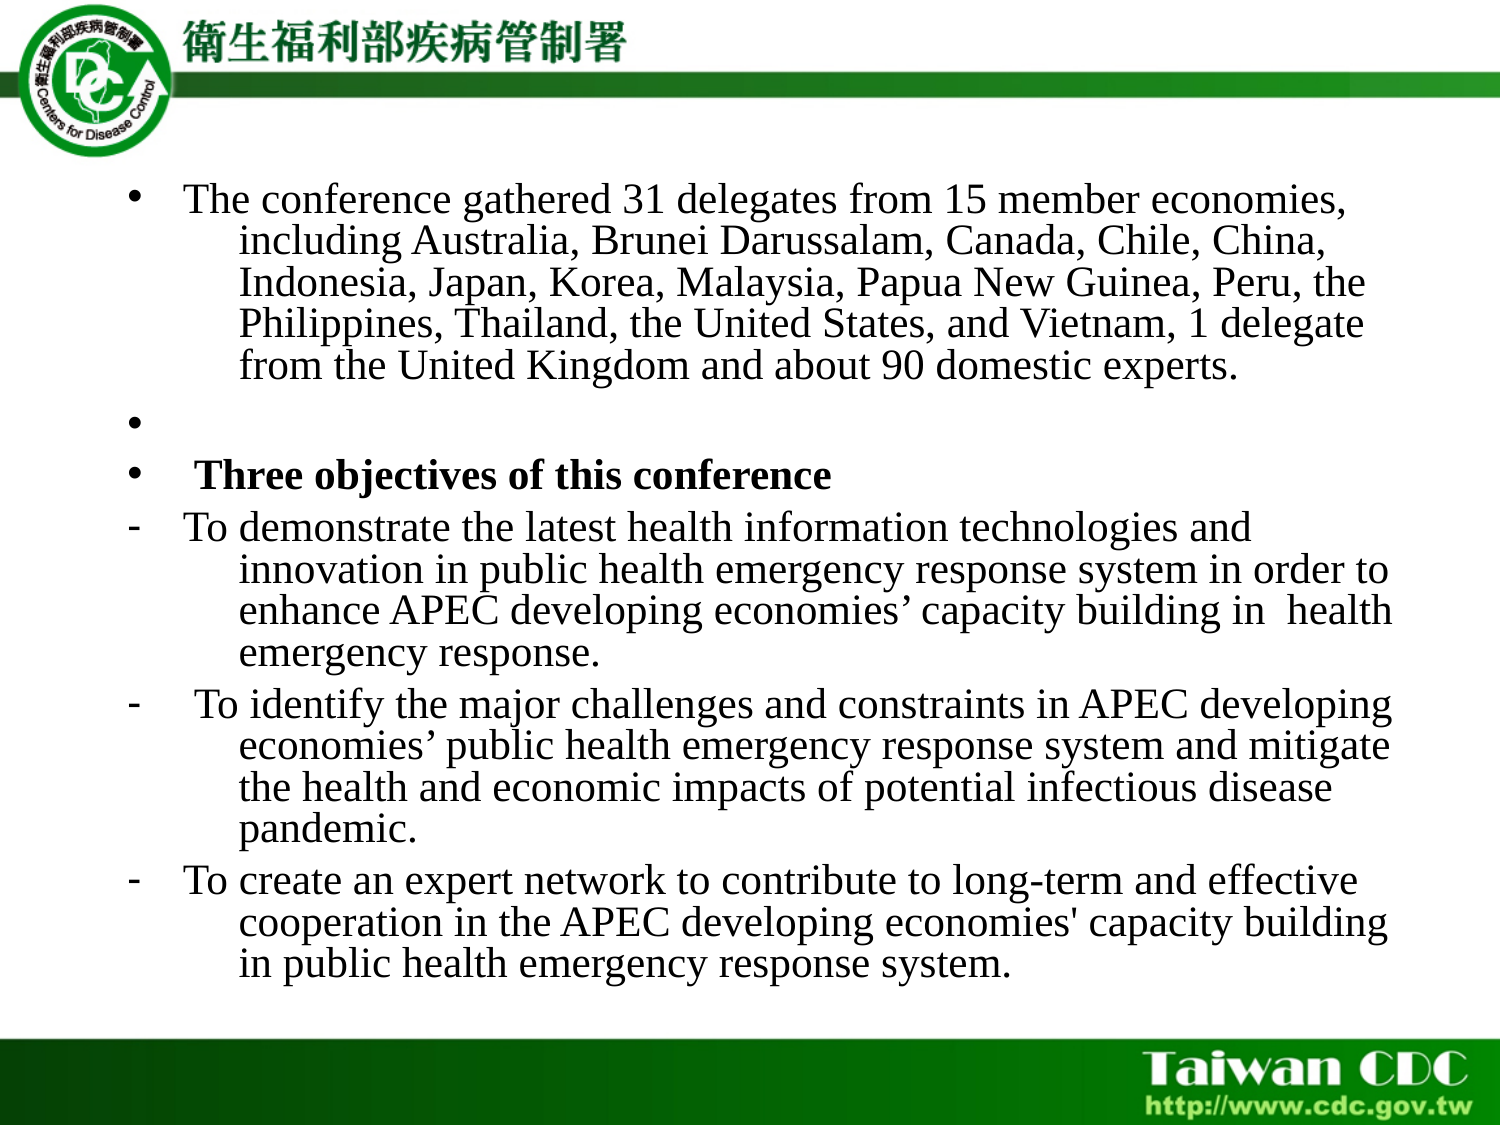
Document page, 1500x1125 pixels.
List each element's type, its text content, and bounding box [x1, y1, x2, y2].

list The conference gathered 31 delegates from 15 member economies, including Australia, Brunei Darussalam, Canada, Chile, China, Indonesia, Japan, Korea, Malaysia, Papua New Guinea, Peru, the Philippines, Thailand, the United States, and Vietnam, 1 delegate from the United Kingdom and about 90 domestic experts. Three objectives of this conference To demonstrate the latest health information technologies and innovation in public health emergency response system in order to enhance APEC developing economies’ capacity building in health emergency response. To identify the major challenges and constraints in APEC developing economies’ public health emergency response system and mitigate the health and economic impacts of potential infectious disease pandemic. To create an expert network to contribute to long-term and effective cooperation in the APEC developing economies' capacity building in public health emergency response system. [112, 172, 1423, 1001]
